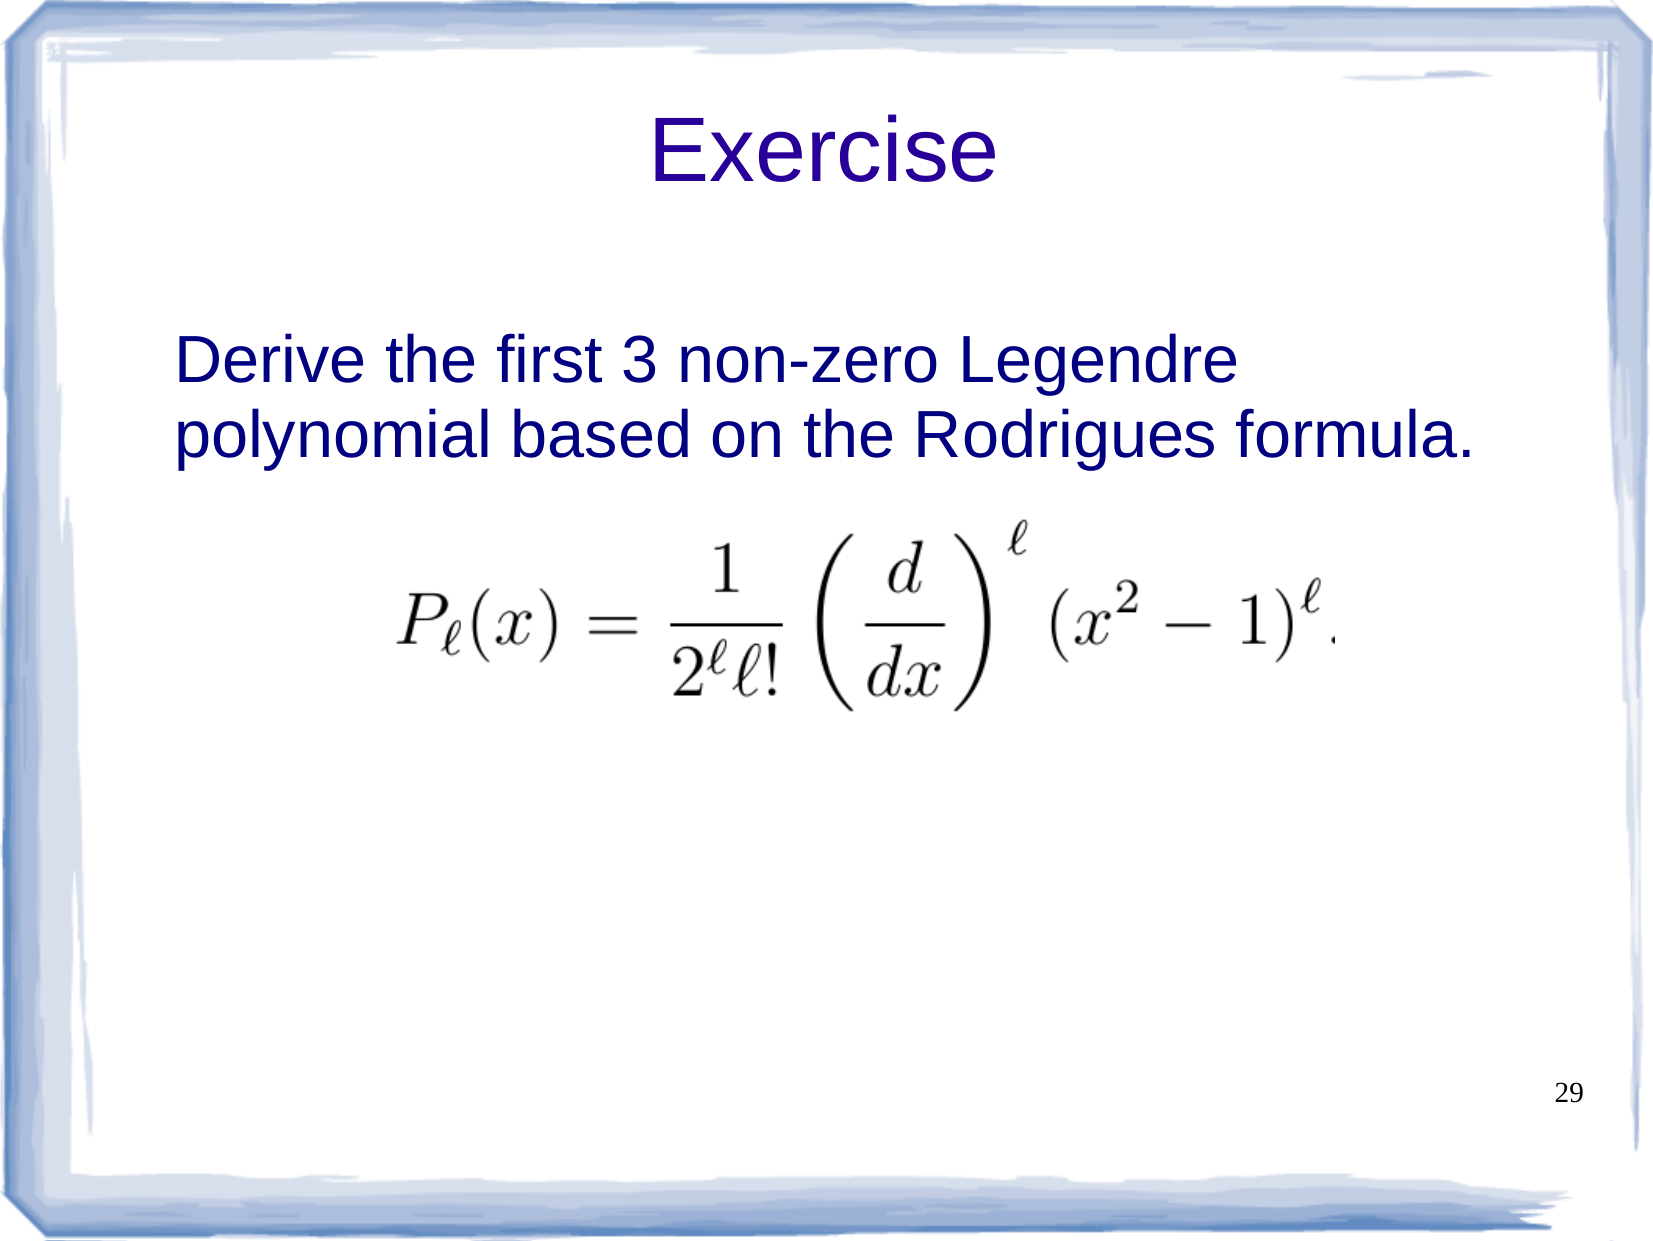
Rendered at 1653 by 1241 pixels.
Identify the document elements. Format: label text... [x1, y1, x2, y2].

picture [0, 0, 1653, 1241]
list Derive the first 3 non-zero Legendre polynomial based on the Rodrigues formula. [117, 318, 1567, 1138]
title Exercise [82, 49, 1567, 253]
